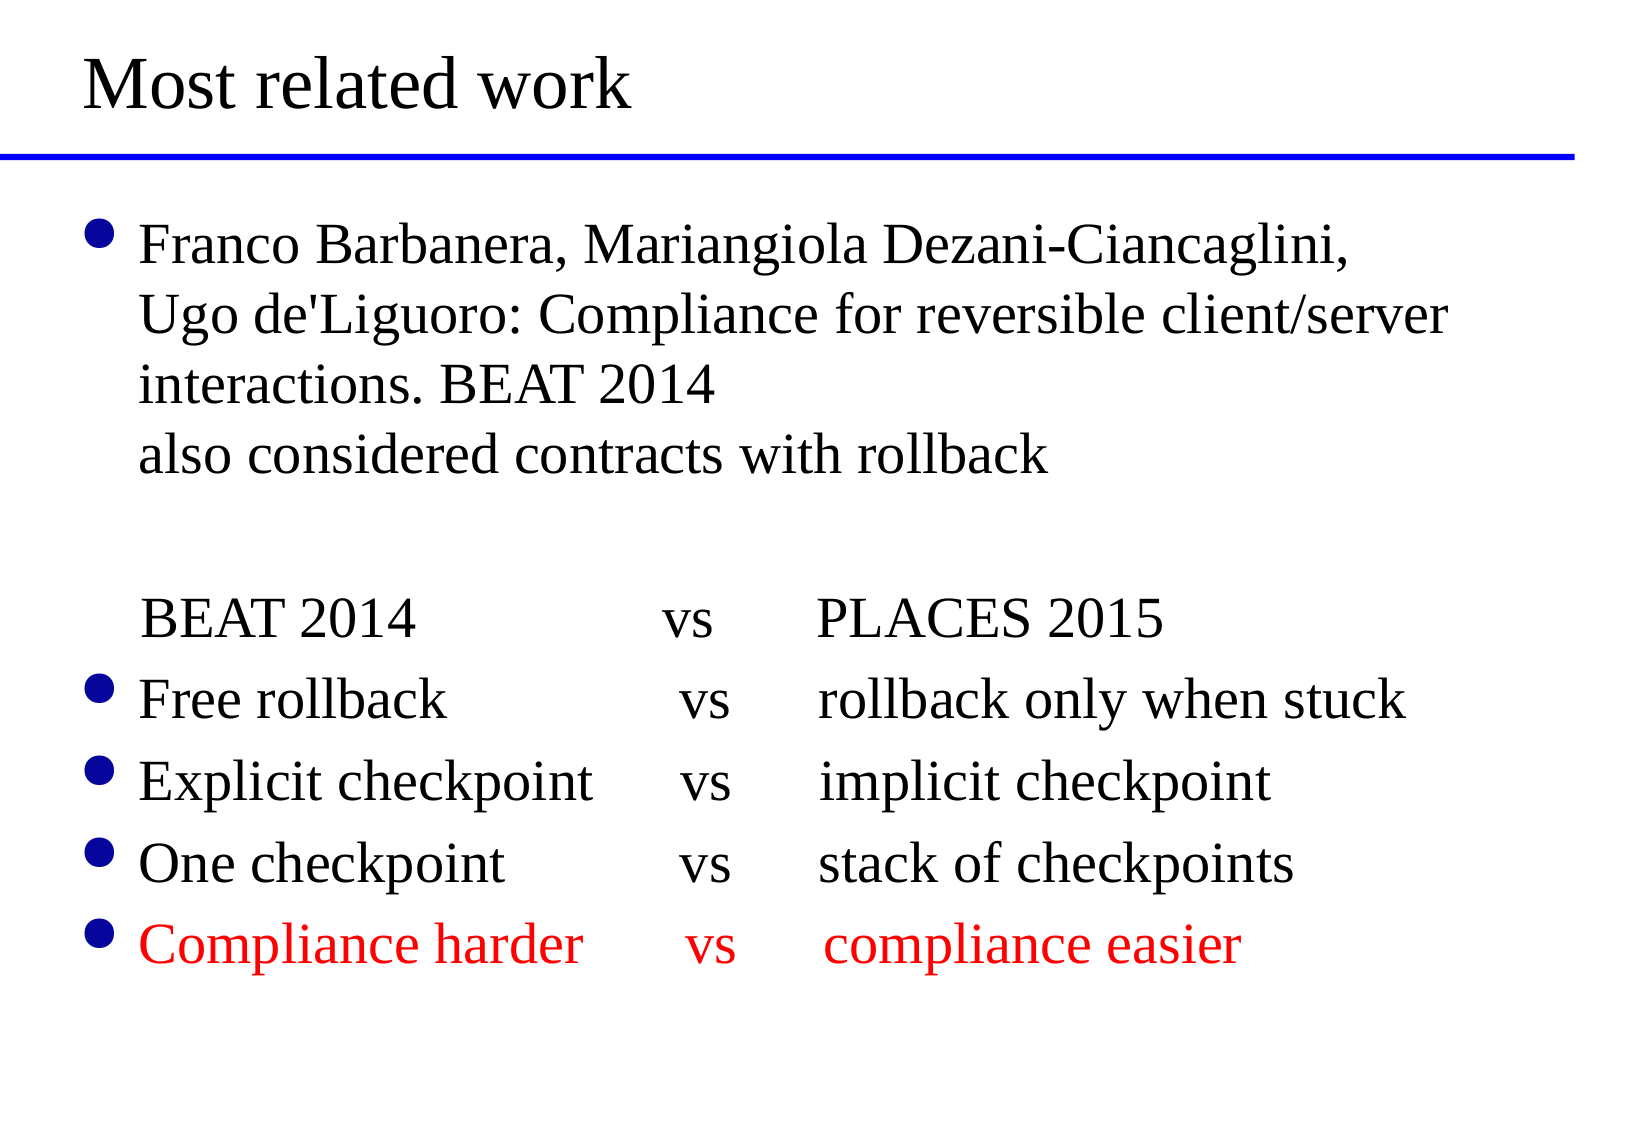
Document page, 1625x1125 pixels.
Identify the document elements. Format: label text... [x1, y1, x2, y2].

title Most related work [67, 27, 1544, 131]
list Franco Barbanera, Mariangiola Dezani-Ciancaglini, Ugo de'Liguoro: Compliance for reversible client/server interactions. BEAT 2014 also considered contracts with rollback BEAT 2014 vs PLACES 2015 Free rollback vs rollback only when stuck Explicit checkpoint vs implicit checkpoint One checkpoint vs stack of checkpoints Compliance harder vs compliance easier [67, 198, 1478, 1061]
